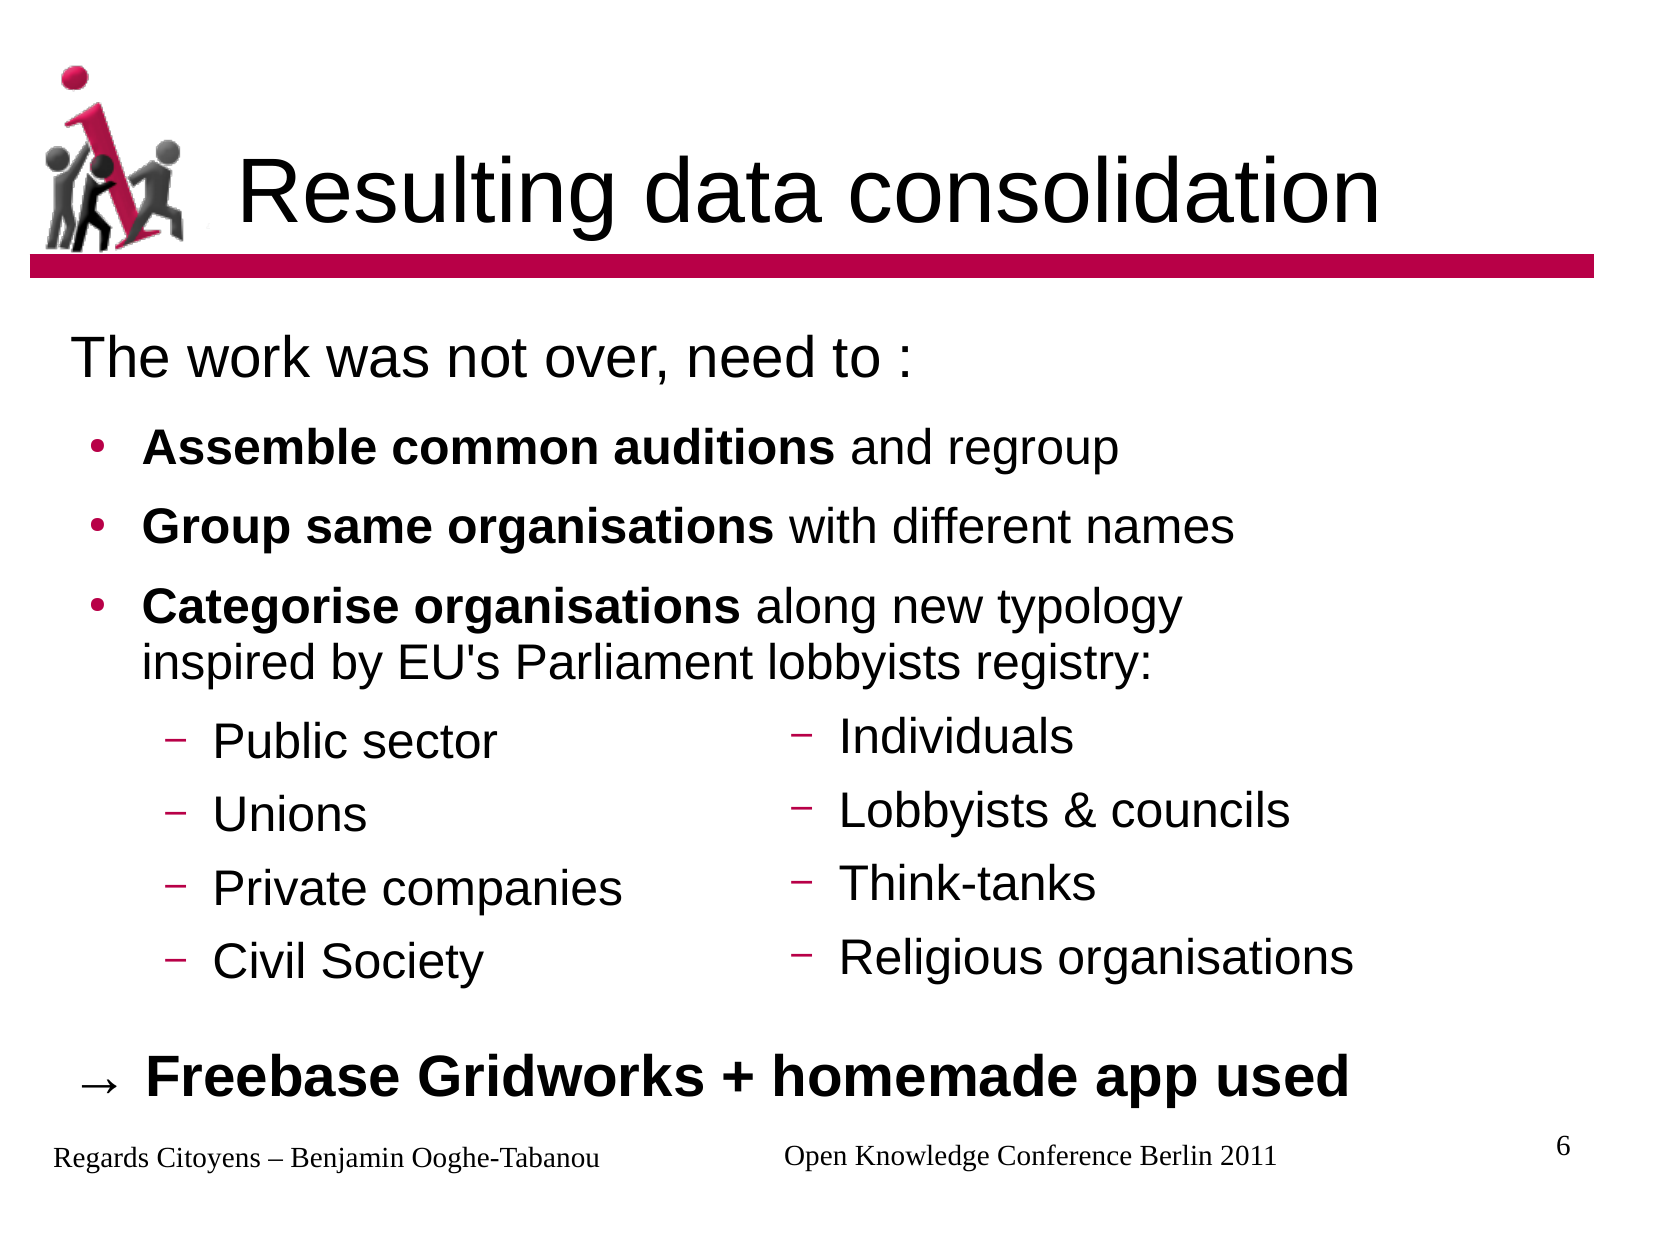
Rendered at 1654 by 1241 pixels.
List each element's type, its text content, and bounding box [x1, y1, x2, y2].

picture [29, 60, 210, 254]
title Resulting data consolidation [236, 94, 1654, 287]
list Individuals Lobbyists & councils Think-tanks Religious organisations [625, 614, 1495, 1058]
list The work was not over, need to : Assemble common auditions and regroup Group same organisations with different names Categorise organisations along new typology inspired by EU's Parliament lobbyists registry: Public sector Unions Private companies Civil Society → Freebase Gridworks + homemade app used [0, 324, 1654, 1144]
